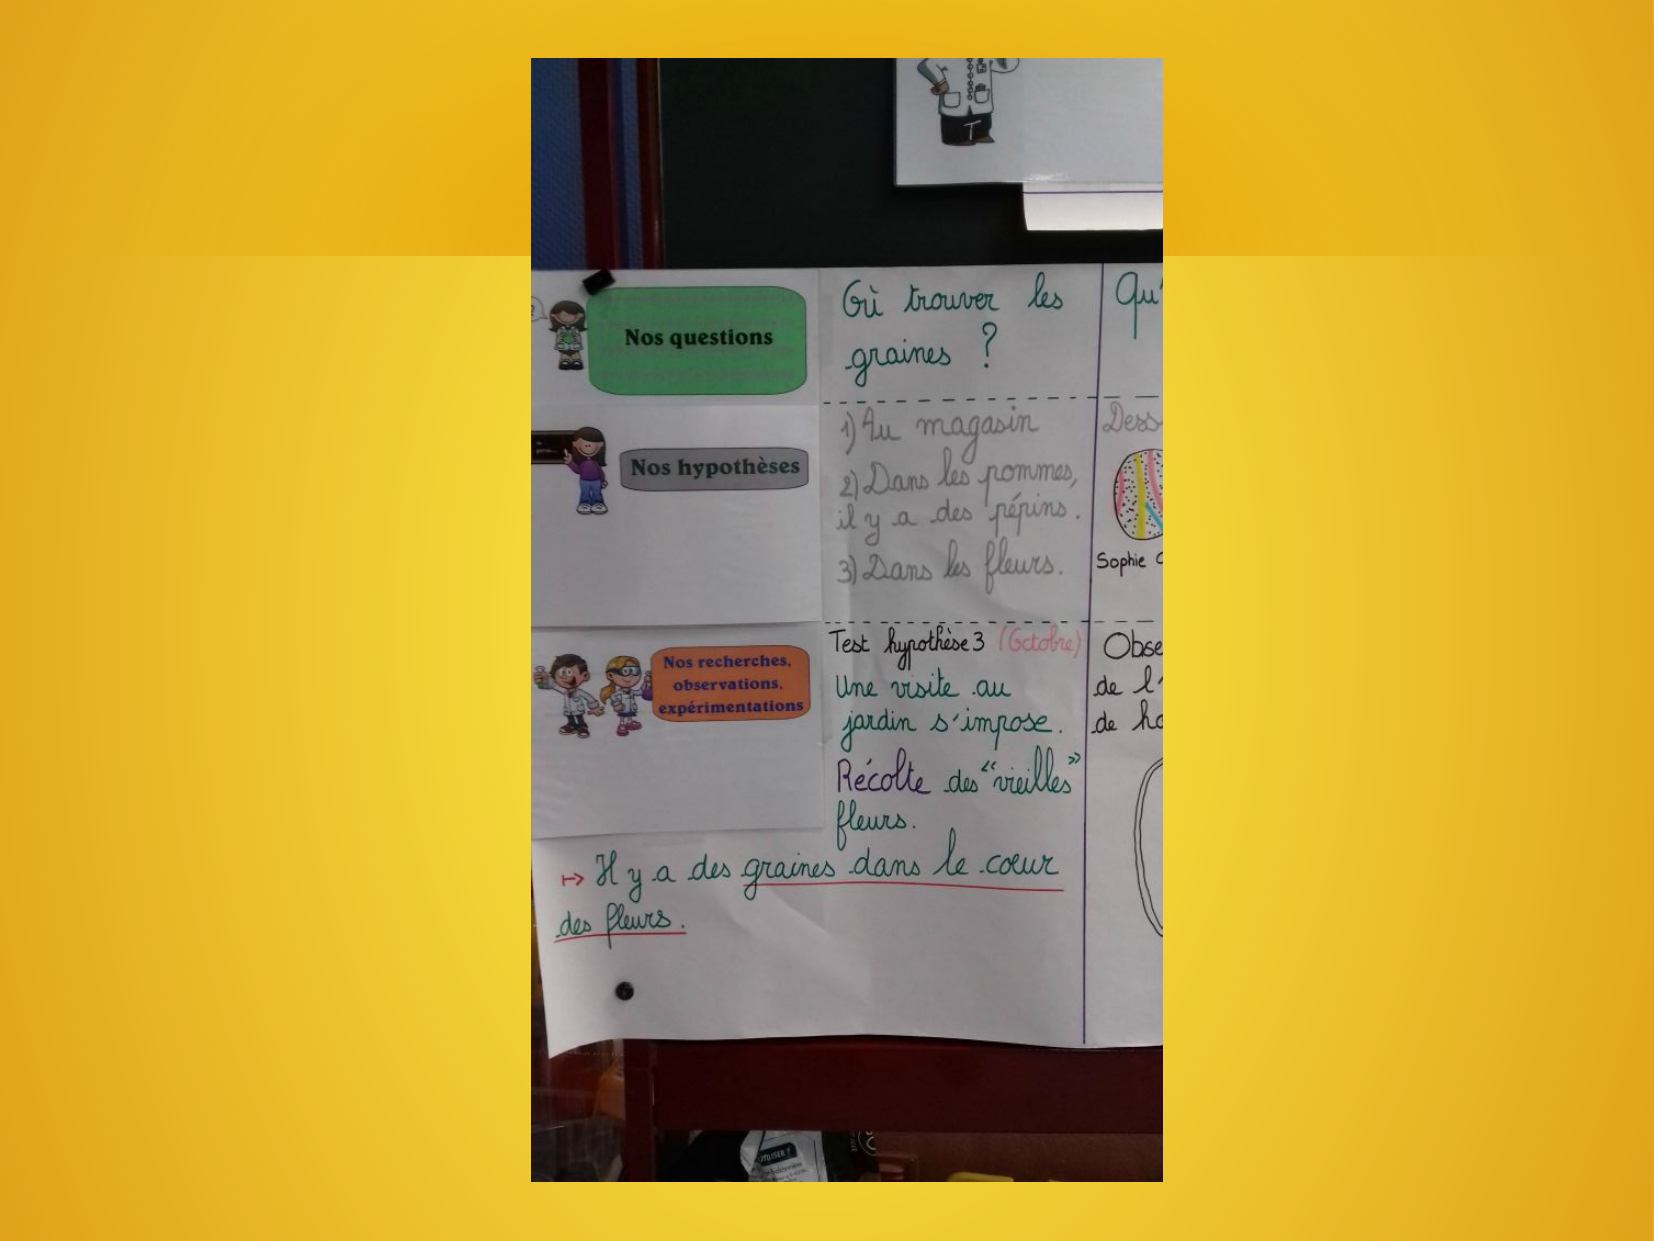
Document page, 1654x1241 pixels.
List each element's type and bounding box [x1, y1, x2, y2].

picture [531, 59, 1163, 1182]
